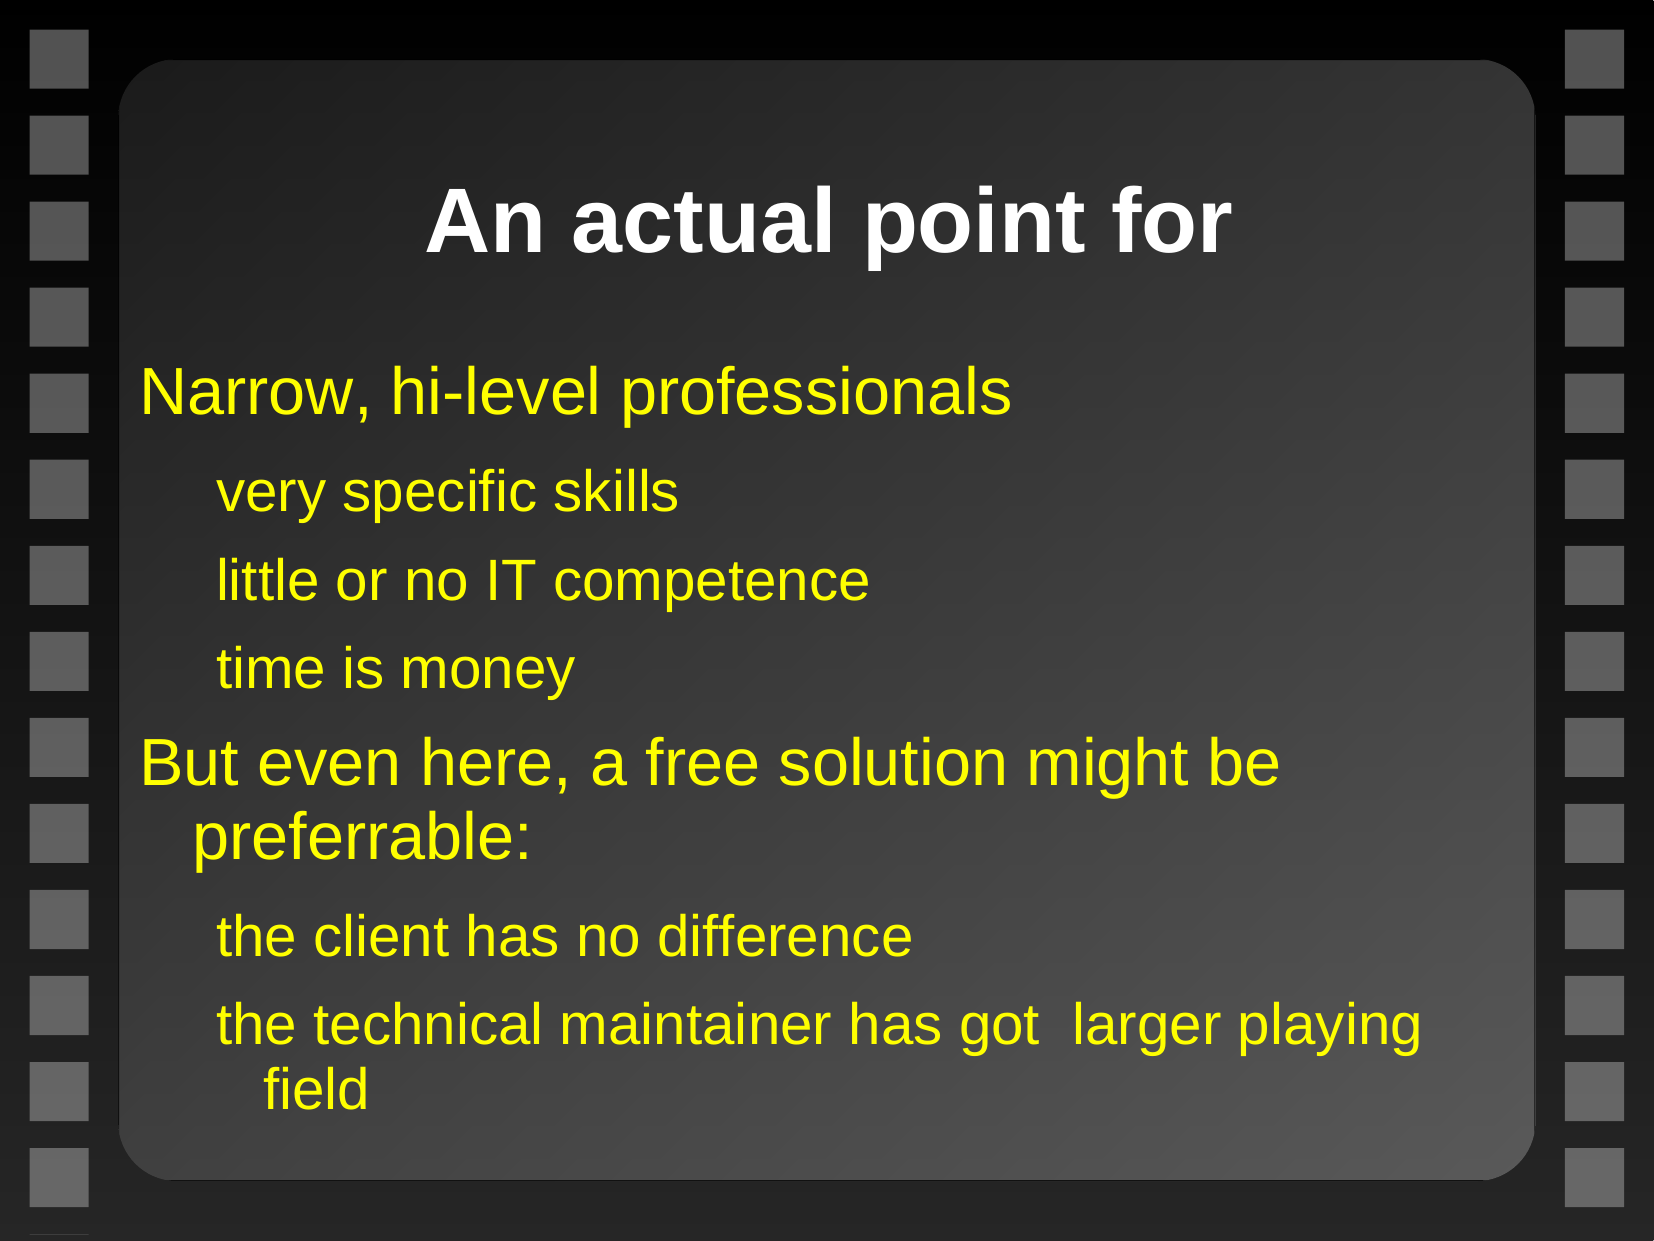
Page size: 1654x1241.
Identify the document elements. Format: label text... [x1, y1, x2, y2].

list Narrow, hi-level professionals very specific skills little or no IT competence time is money But even here, a free solution might be preferrable: the client has no difference the technical maintainer has got larger playing field [121, 354, 1534, 1127]
title An actual point for [123, 117, 1536, 325]
